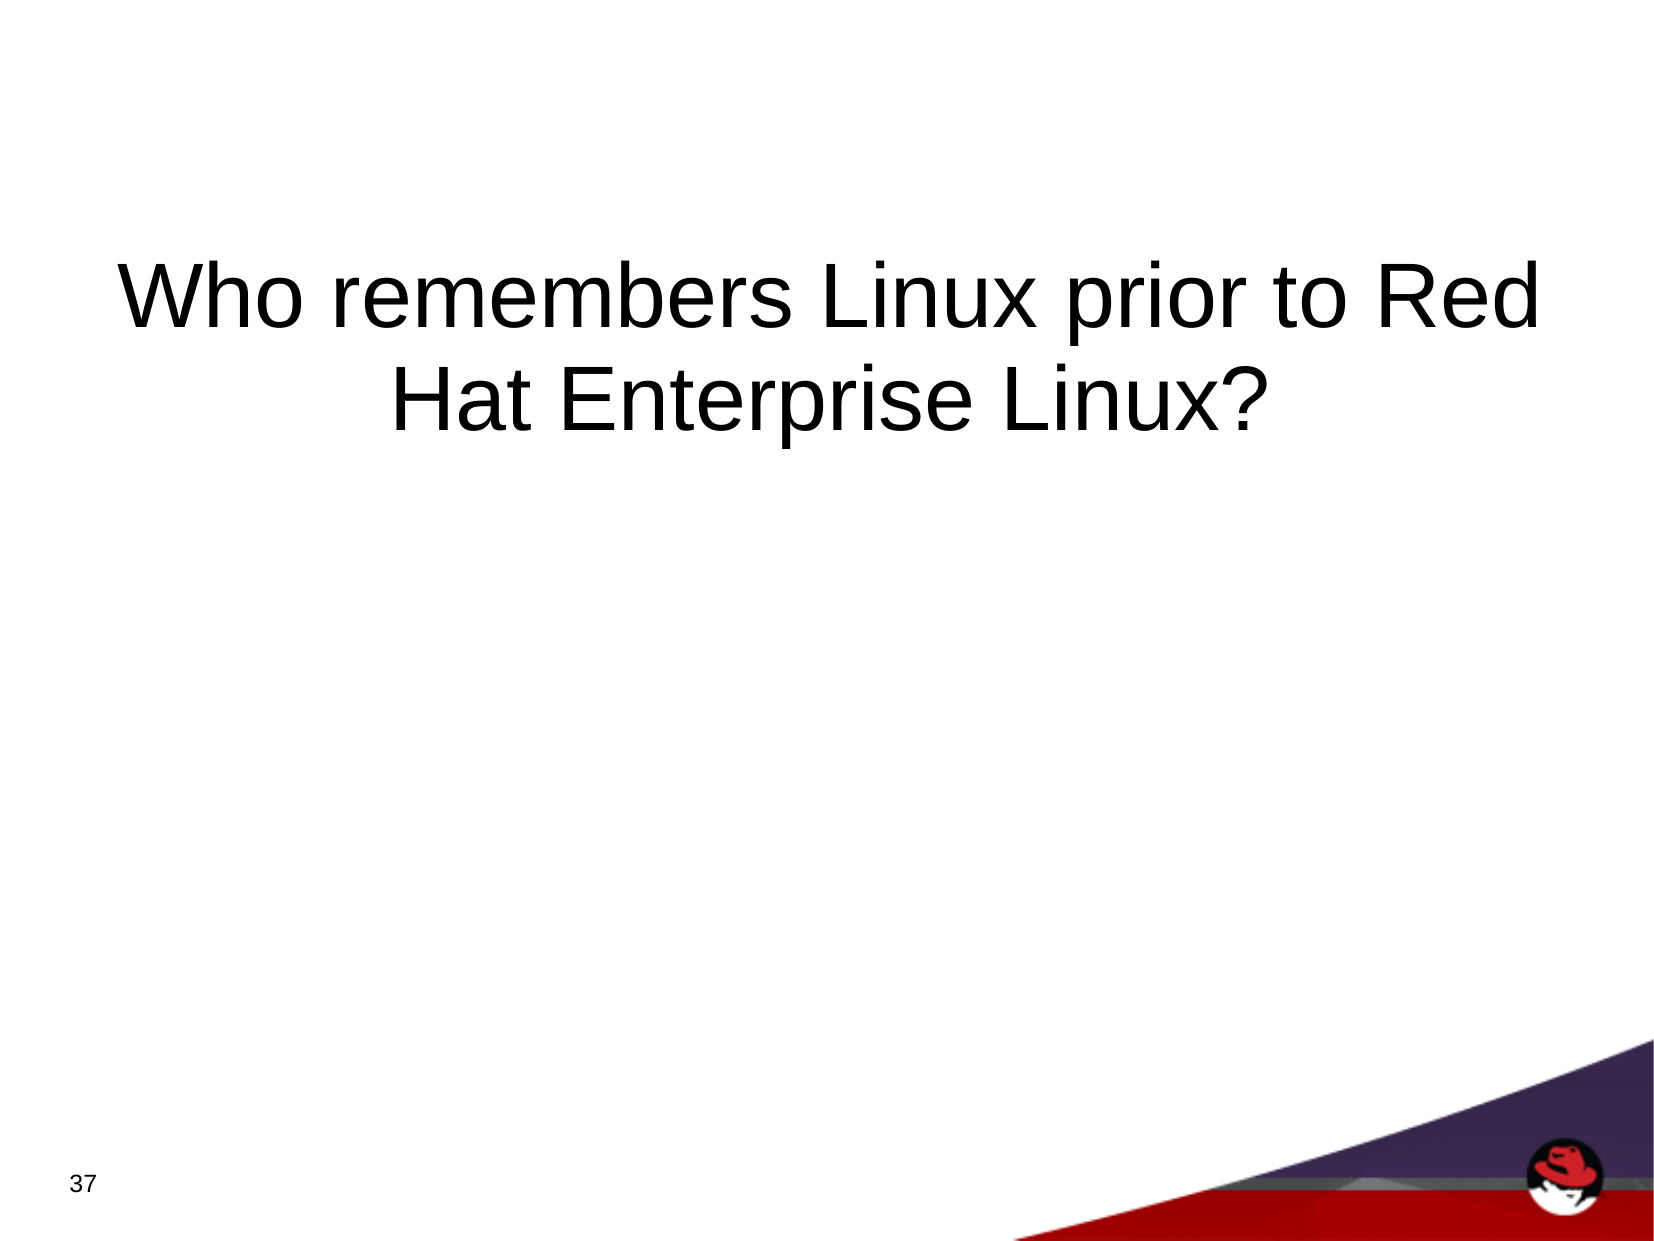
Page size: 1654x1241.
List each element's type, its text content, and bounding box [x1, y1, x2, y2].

picture [1012, 1036, 1654, 1241]
list Who remembers Linux prior to Red Hat Enterprise Linux? [86, 244, 1576, 1039]
